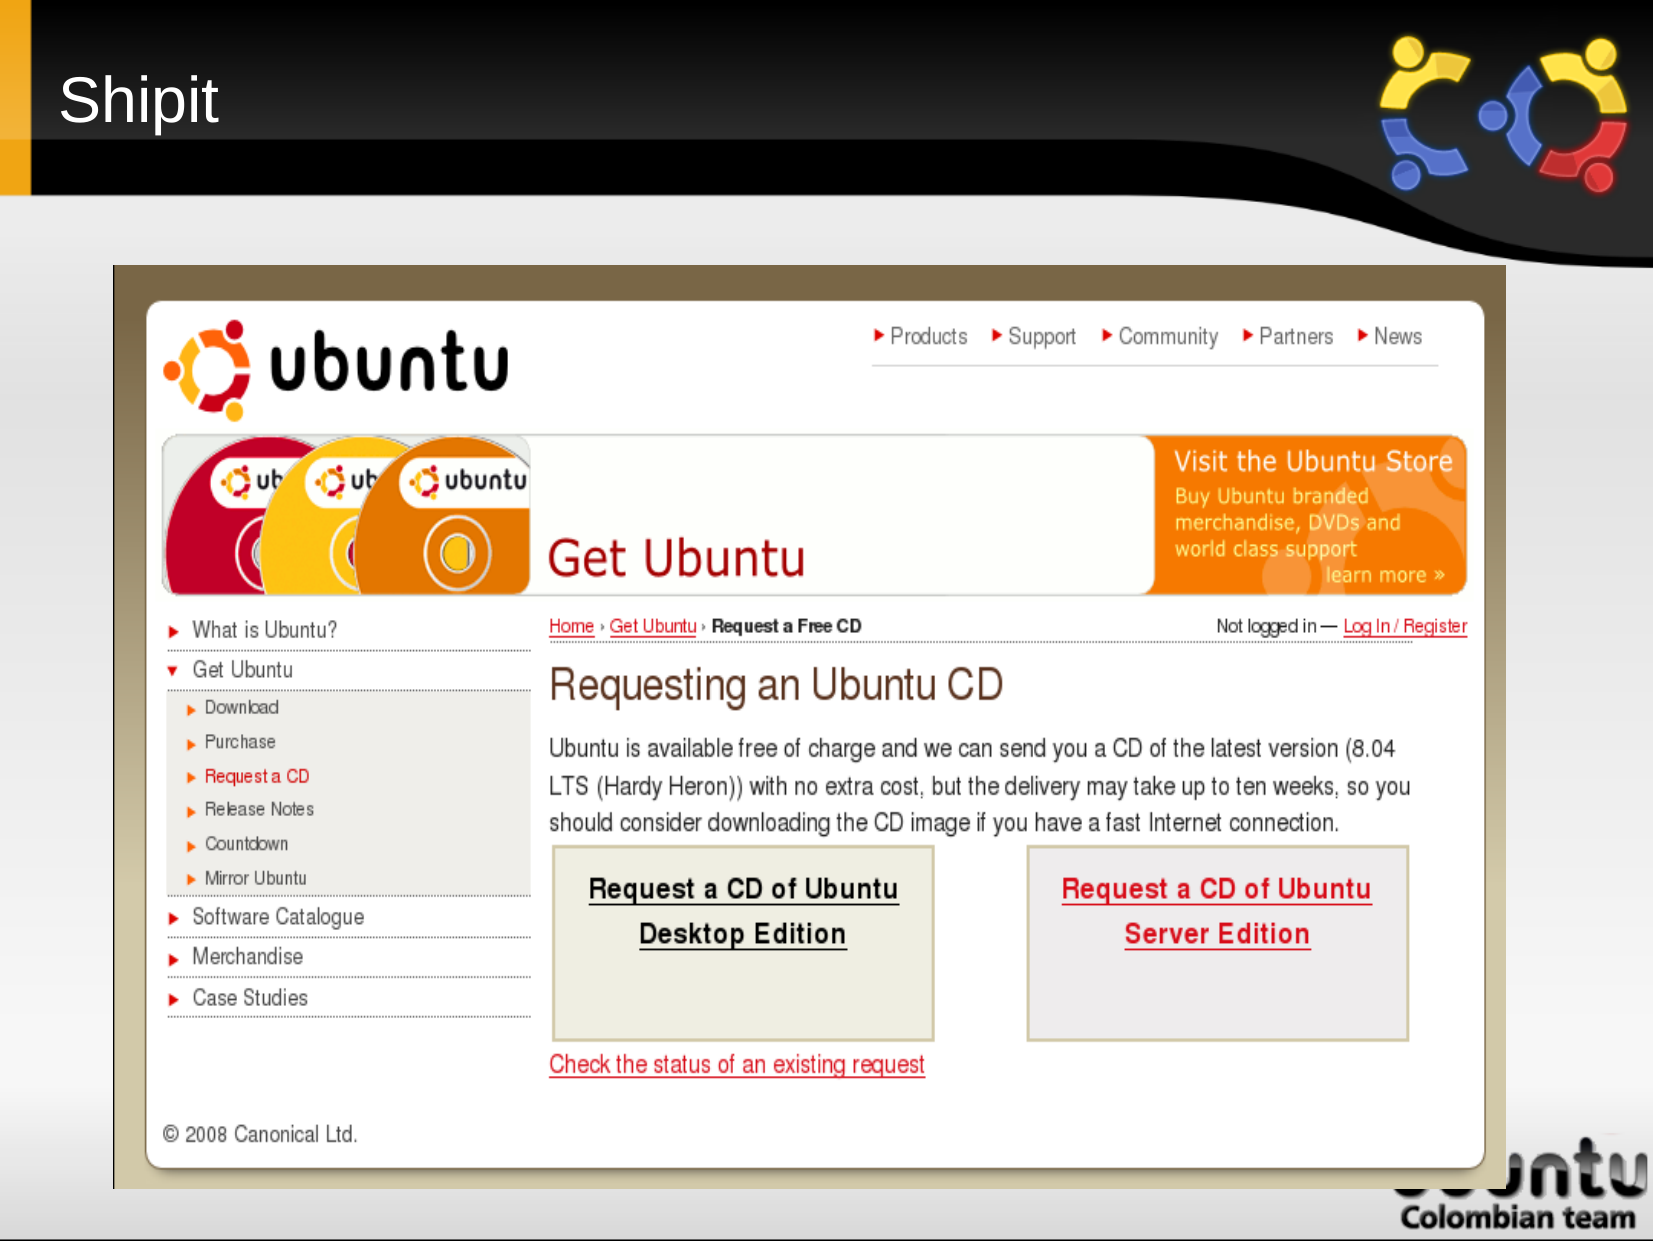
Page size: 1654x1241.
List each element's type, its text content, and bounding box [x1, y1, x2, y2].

picture [0, 0, 1653, 1241]
title Shipit [59, 48, 1376, 153]
